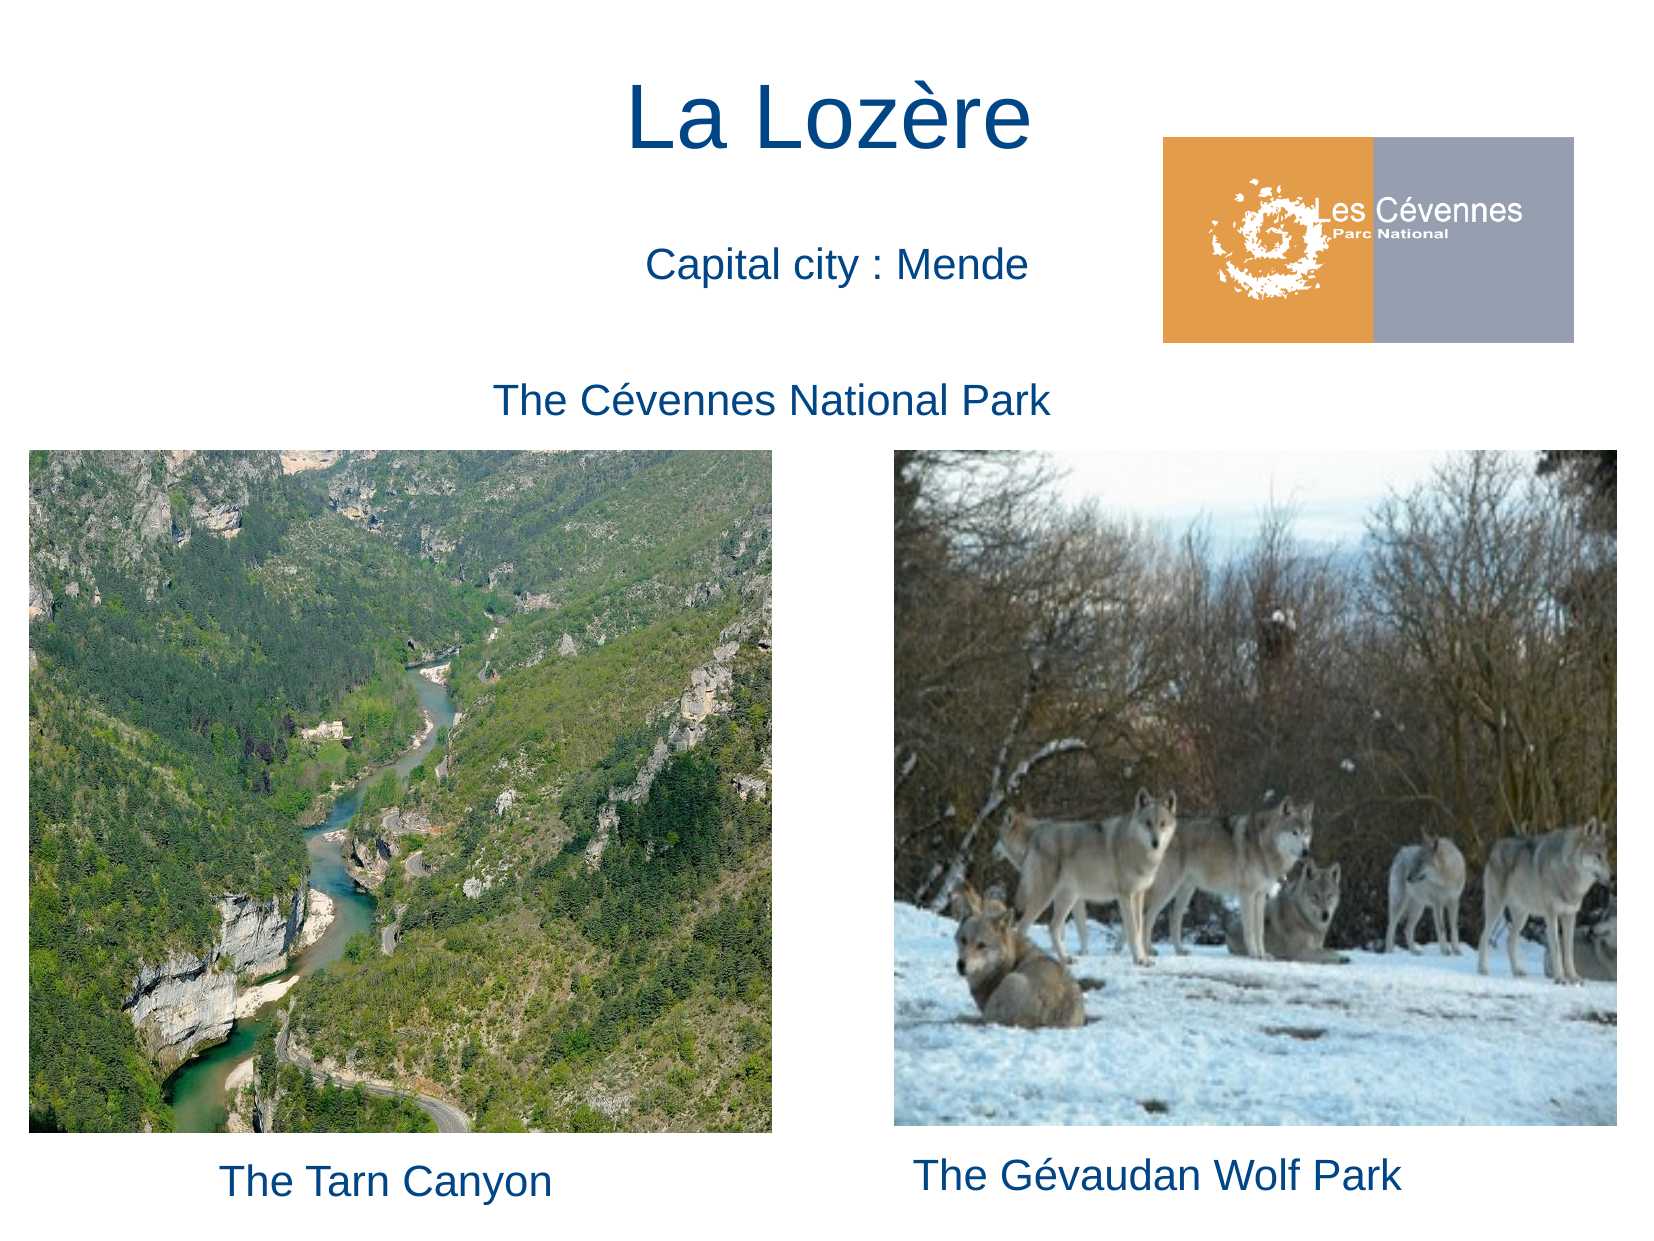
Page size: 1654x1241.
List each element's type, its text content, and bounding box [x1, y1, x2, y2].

title La Lozère [85, 13, 1574, 221]
text_box The Gévaudan Wolf Park [897, 1143, 1630, 1213]
picture [894, 450, 1617, 1127]
text_box The Cévennes National Park [477, 368, 1312, 436]
picture [29, 450, 772, 1133]
text_box Capital city : Mende [629, 232, 1046, 299]
text_box The Tarn Canyon [85, 1149, 686, 1217]
picture [1163, 137, 1574, 343]
